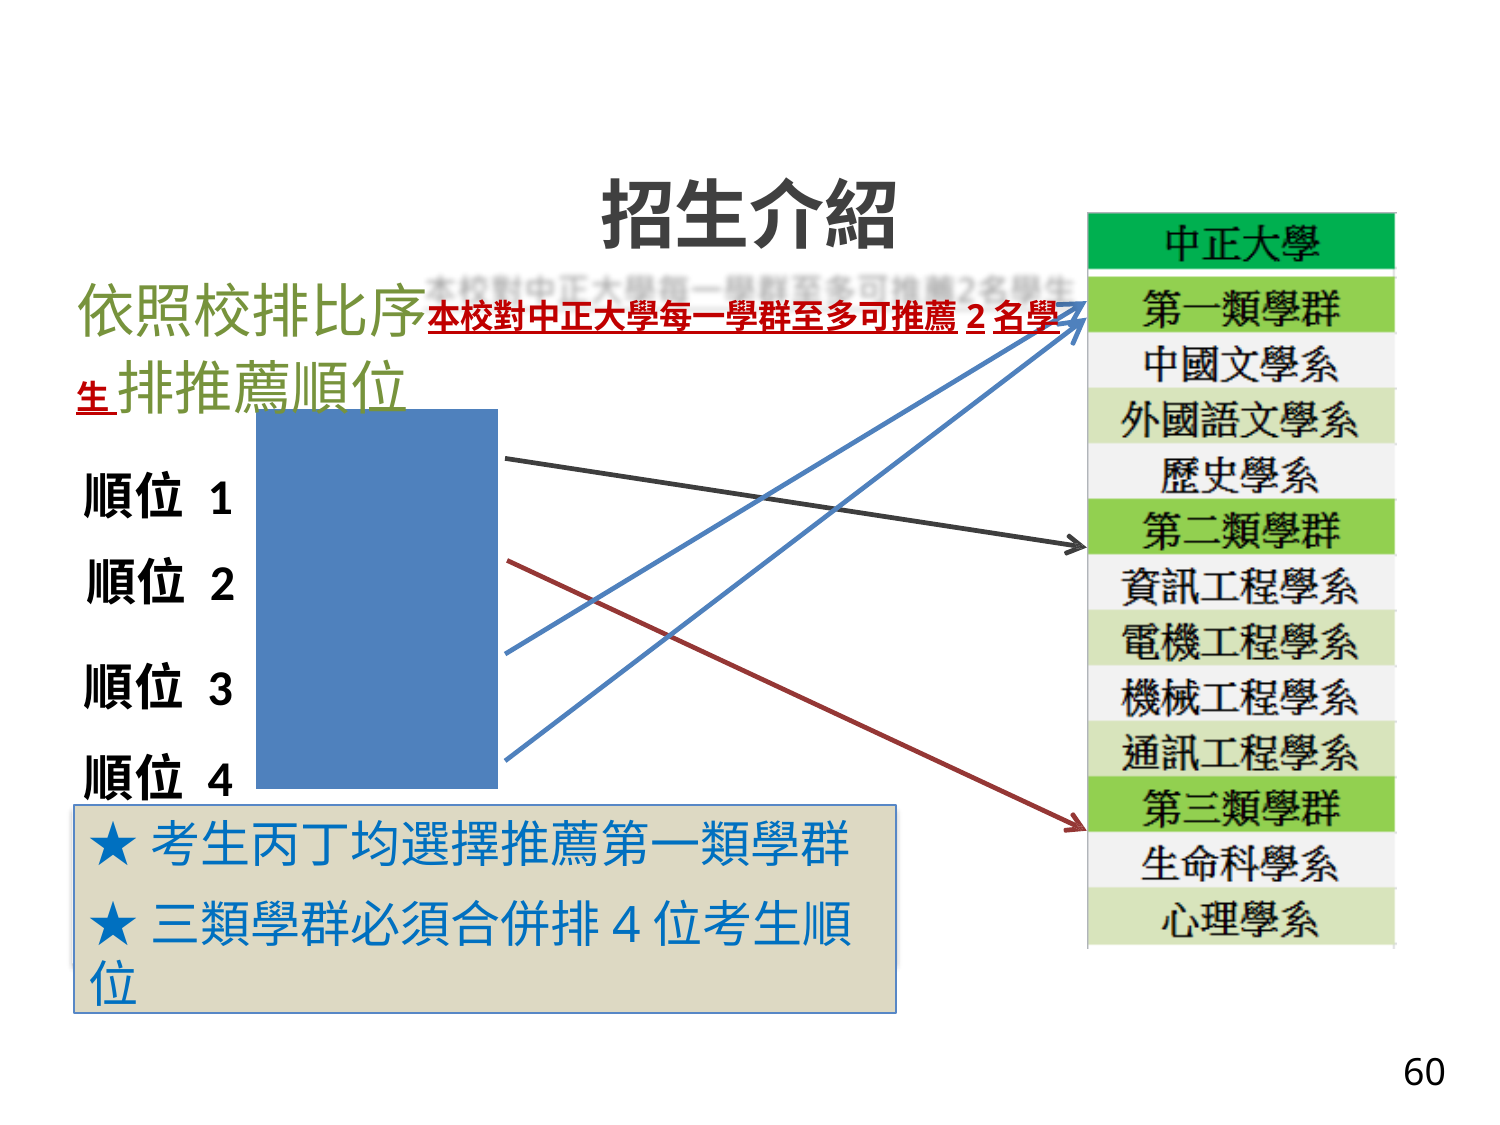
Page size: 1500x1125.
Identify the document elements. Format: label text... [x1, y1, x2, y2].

text_box [953, 771, 1087, 833]
title 招生介紹 [597, 165, 903, 232]
picture [1079, 212, 1397, 949]
text_box 依照校排比序本校對中正大學每一學群至多可推薦2名學生 排推薦順位 順位 1 順位 2 順位 3 順位 4 [73, 232, 1079, 771]
text_box [1079, 541, 1087, 551]
text_box ★考生丙丁均選擇推薦第一類學群 ★三類學群必須合併排4位考生順位 [73, 805, 896, 963]
picture [49, 796, 905, 999]
table_cell [256, 771, 498, 789]
text_box 60 [1396, 1055, 1451, 1102]
